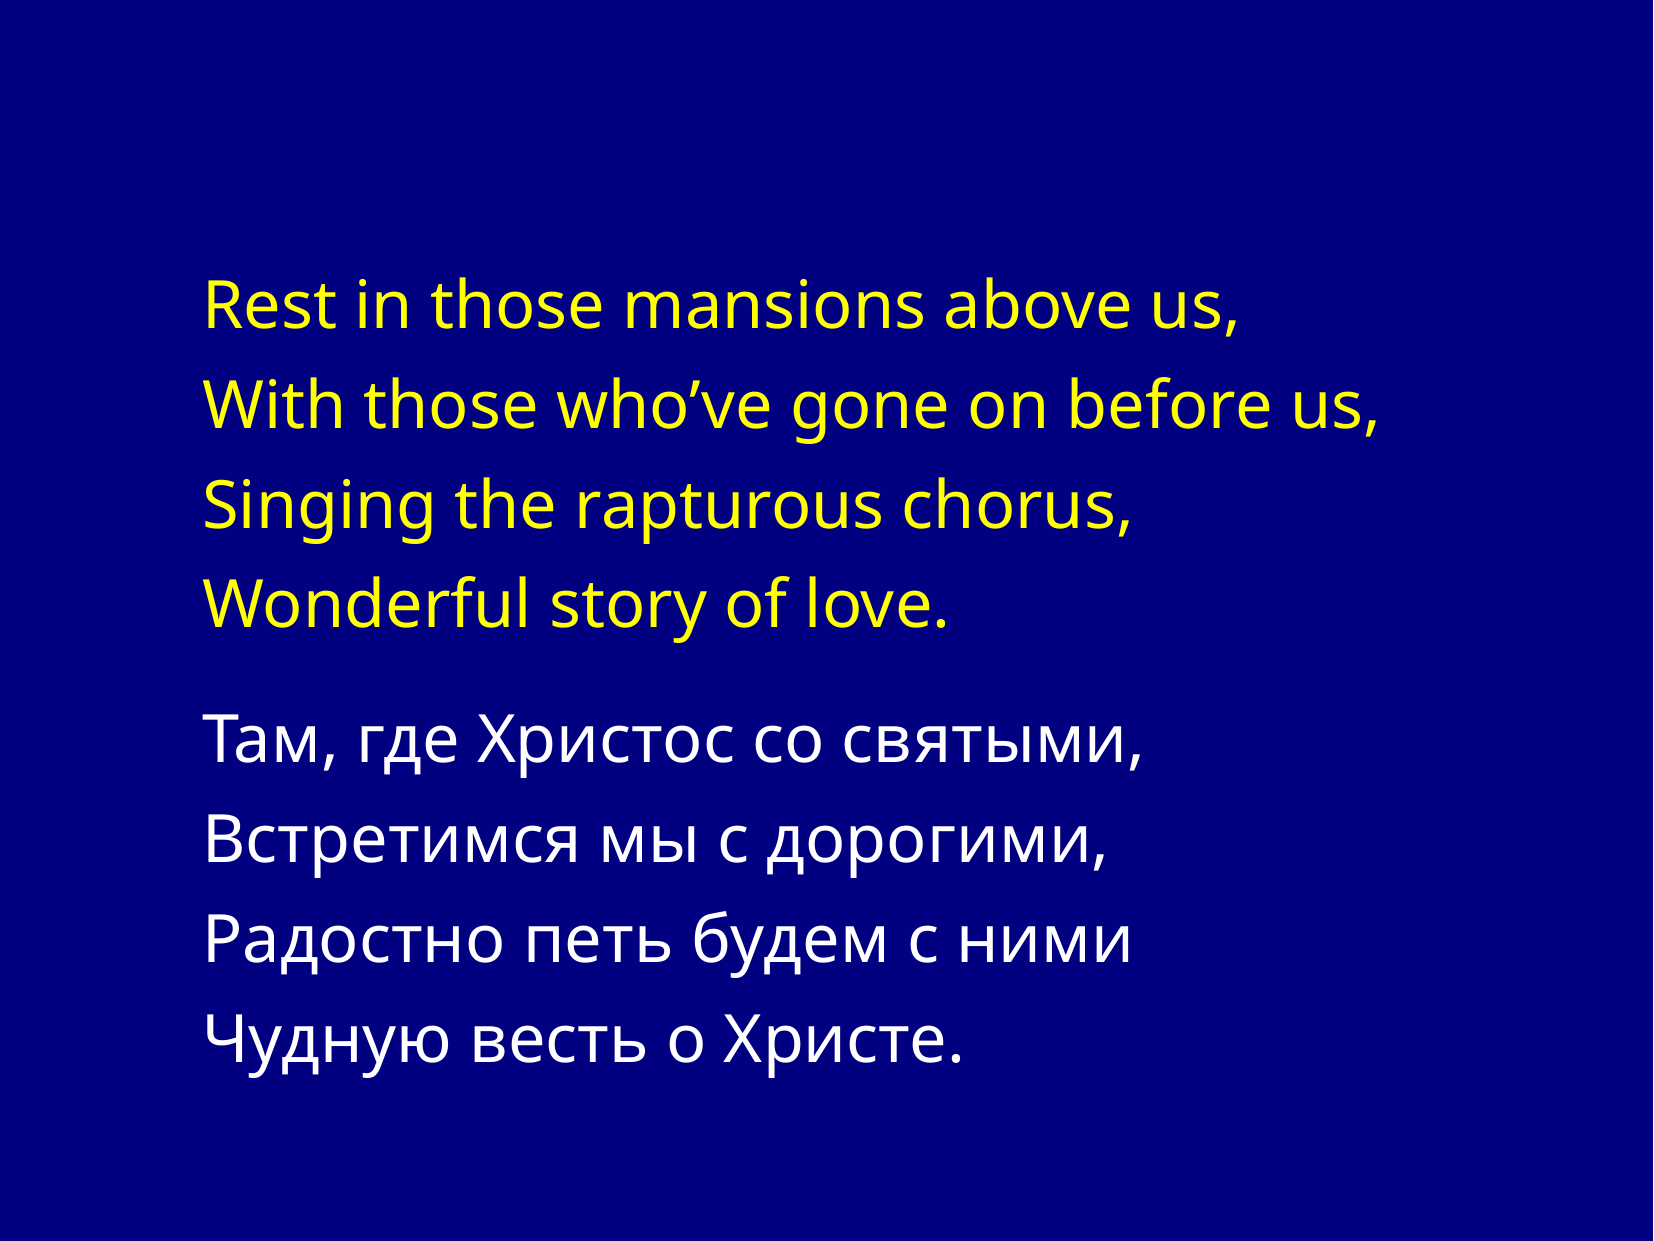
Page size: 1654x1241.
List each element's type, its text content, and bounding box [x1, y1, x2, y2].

text_box Rest in those mansions above us, With those who’ve gone on before us, Singing the rapturous chorus, Wonderful story of love. [75, 150, 1576, 638]
text_box Там, где Христос со святыми, Встретимся мы с дорогими, Радостно петь будем с ними Чудную весть о Христе. [75, 675, 1576, 1163]
